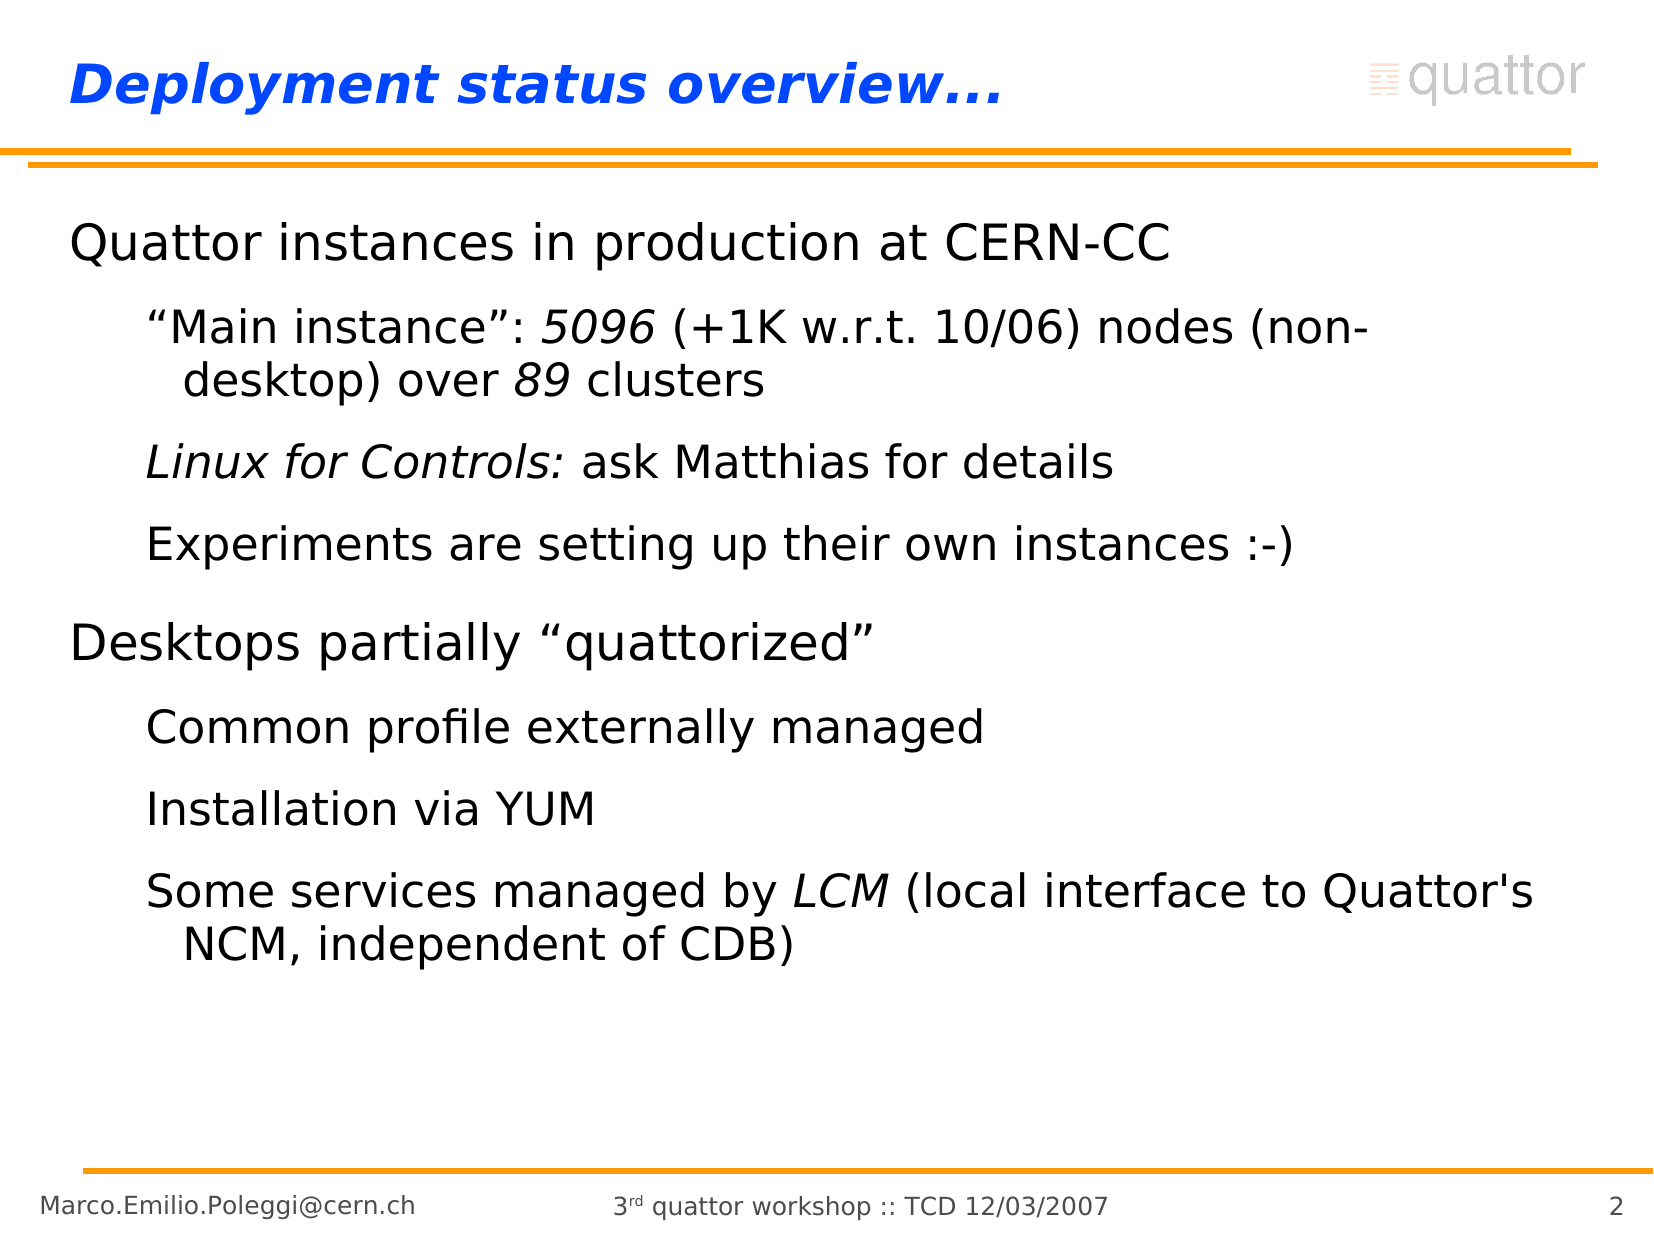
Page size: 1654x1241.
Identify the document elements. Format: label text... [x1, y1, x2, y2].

title Deployment status overview... [55, 41, 1241, 124]
list Quattor instances in production at CERN-CC “Main instance”: 5096 (+1K w.r.t. 10/06) nodes (non-desktop) over 89 clusters Linux for Controls: ask Matthias for details Experiments are setting up their own instances :-) Desktops partially “quattorized” Common profile externally managed Installation via YUM Some services managed by LCM (local interface to Quattor's NCM, independent of CDB) [55, 206, 1582, 1103]
